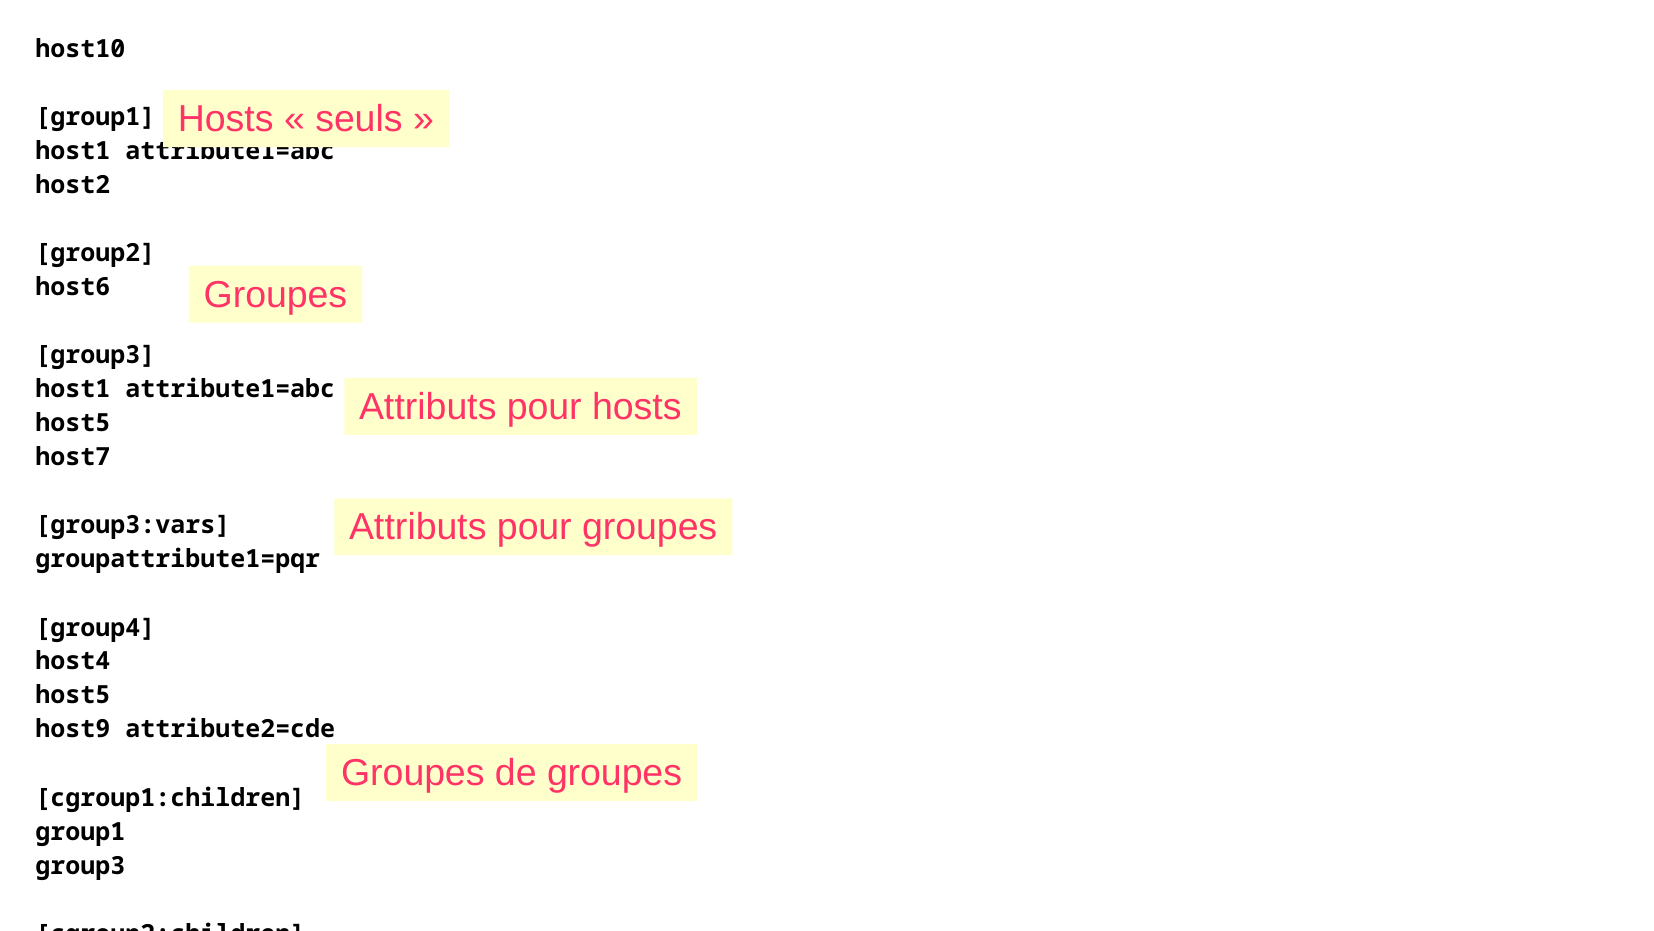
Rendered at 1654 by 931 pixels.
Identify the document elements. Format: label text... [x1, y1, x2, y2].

text_box Attributs pour hosts [344, 377, 697, 435]
text_box Groupes [188, 265, 363, 323]
text_box Groupes de groupes [326, 744, 697, 801]
subtitle Anatomie d'un Fichier hosts pour Ansible host10 [group1] host1 attribute1=abc host2 [group2] host6 [group3] host1 attribute1=abc host5 host7 [group3:vars] groupattribute1=pqr [group4] host4 host5 host9 attribute2=cde [cgroup1:children] group1 group3 [cgroup2:children] cgroup1 group4 [35, 0, 1524, 931]
text_box Hosts « seuls » [163, 90, 449, 148]
text_box Attributs pour groupes [334, 498, 733, 556]
